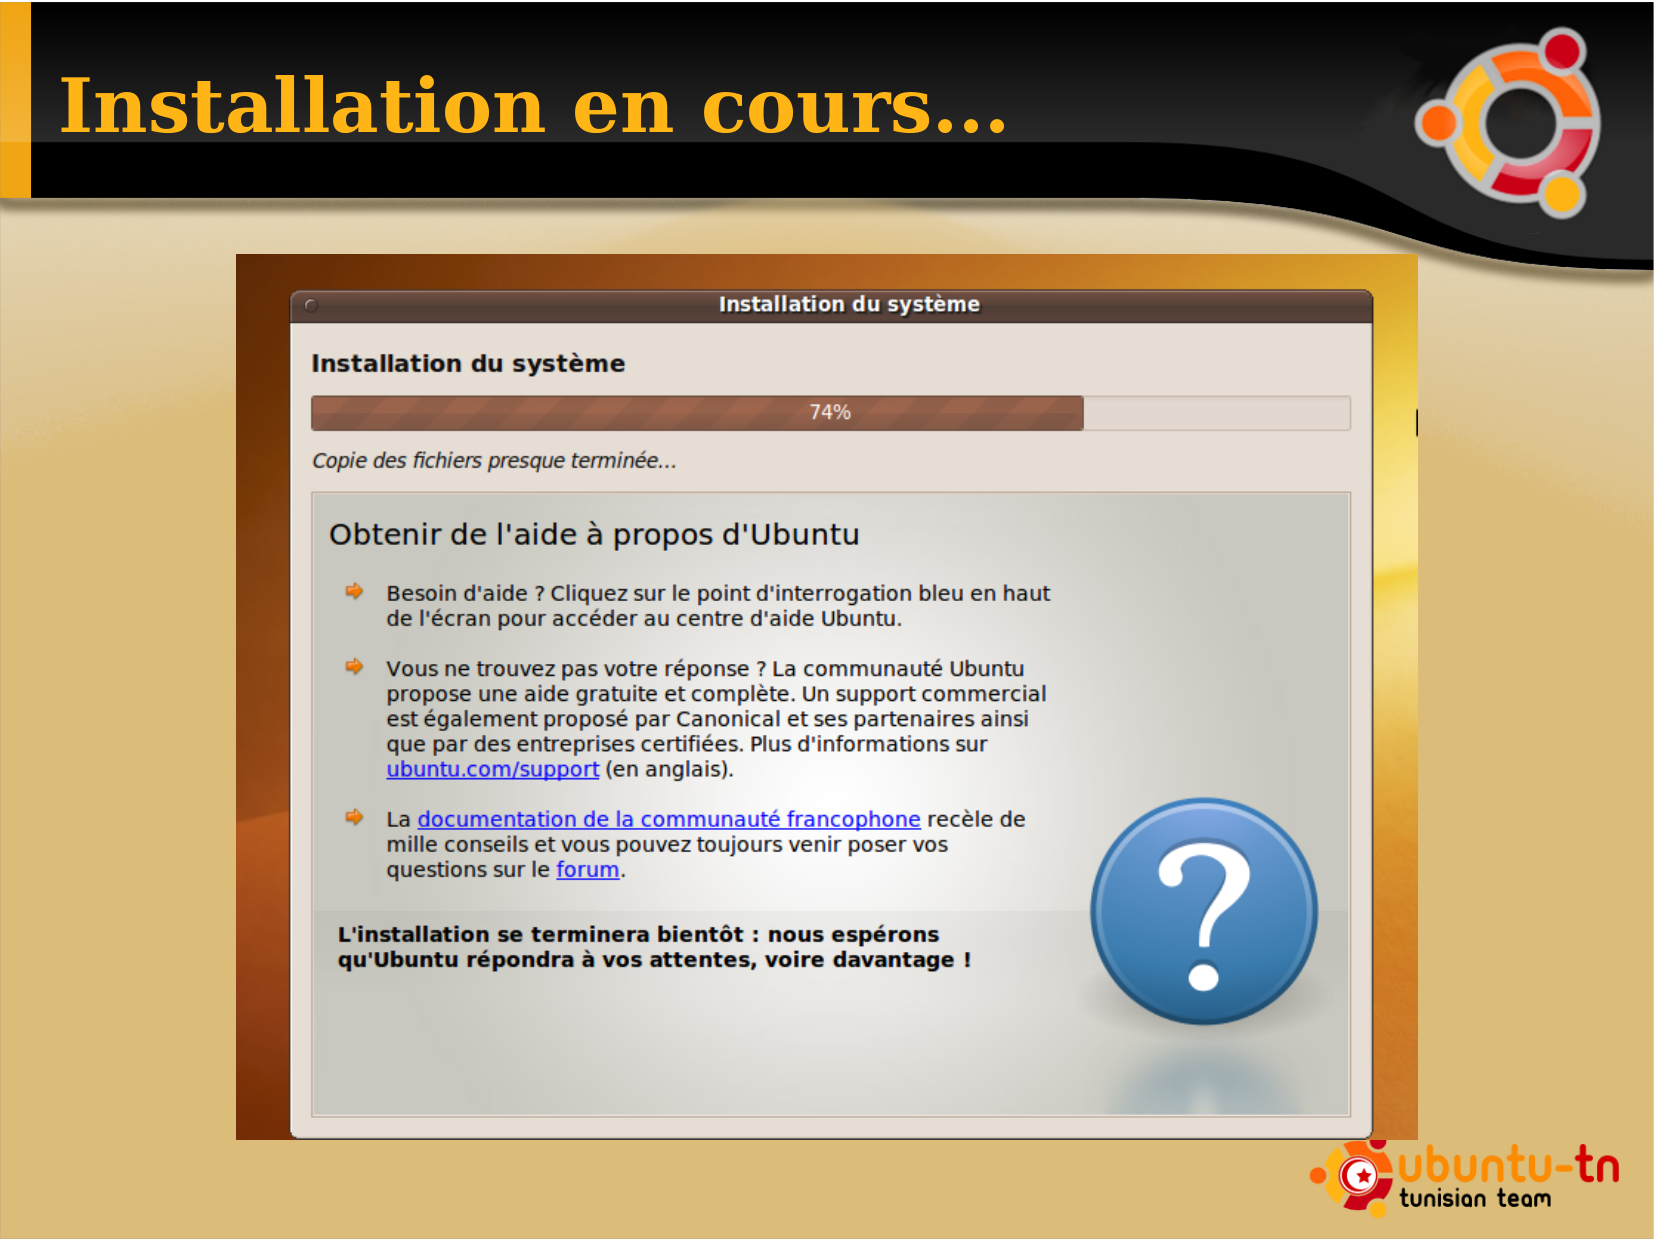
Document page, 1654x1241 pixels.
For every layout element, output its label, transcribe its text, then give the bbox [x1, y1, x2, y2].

picture [0, 0, 1654, 1241]
title Installation en cours... [59, 9, 1447, 202]
